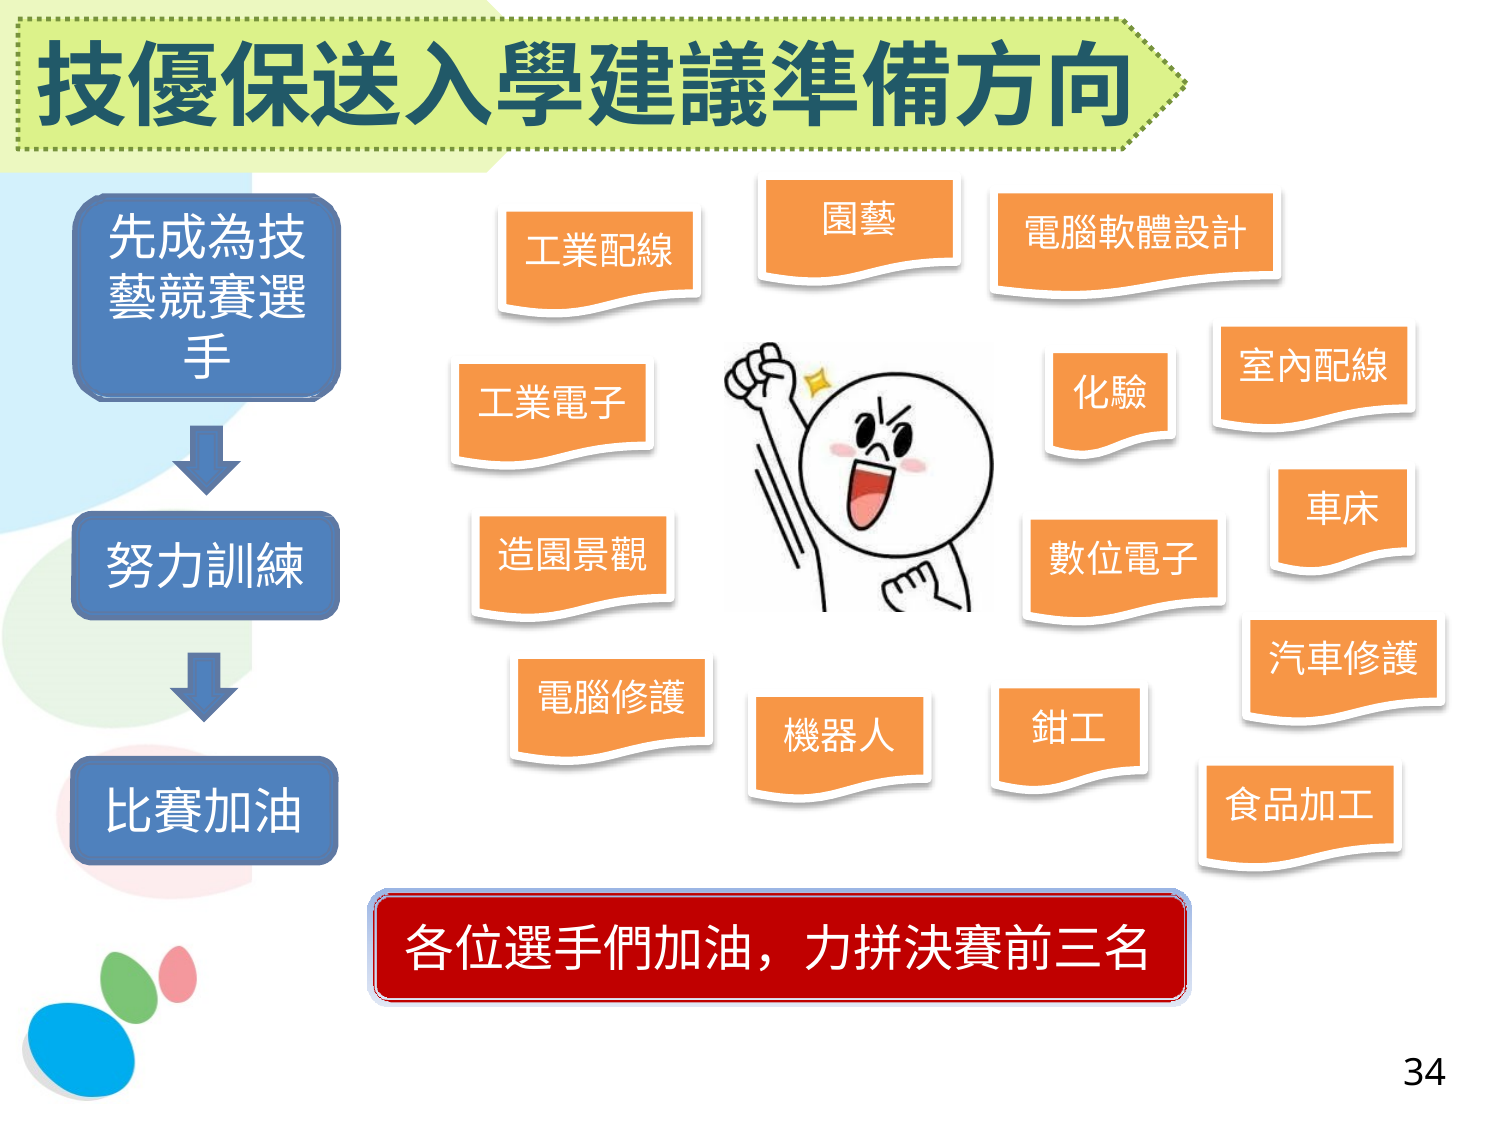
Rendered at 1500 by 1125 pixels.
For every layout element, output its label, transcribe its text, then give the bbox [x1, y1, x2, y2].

text_box [172, 425, 242, 496]
text_box [70, 510, 340, 621]
picture [367, 888, 1192, 1008]
text_box [1207, 766, 1393, 863]
text_box [1279, 470, 1407, 567]
picture [501, 648, 722, 780]
text_box 汽車修護 [1266, 633, 1421, 683]
title 技優保送入學建議準備方向 [33, 24, 1140, 139]
text_box 鉗工 [1029, 701, 1110, 751]
picture [1203, 315, 1424, 447]
text_box 工業電子 [474, 376, 630, 427]
text_box 機器人 [781, 710, 898, 760]
text_box [1221, 327, 1407, 339]
text_box 34 [1396, 1055, 1451, 1102]
picture [1189, 754, 1410, 886]
text_box 比賽加油 [101, 777, 307, 842]
picture [1013, 508, 1454, 740]
text_box 化驗 [1070, 366, 1151, 416]
picture [739, 686, 940, 817]
text_box 先成為技 藝競賽選 手 [104, 203, 309, 388]
text_box 電腦修護 [517, 672, 705, 722]
text_box 努力訓練 [103, 532, 308, 597]
text_box [519, 659, 704, 672]
text_box 室內配線 [1220, 339, 1408, 389]
text_box 各位選手們加油，力拼決賽前三名 [402, 914, 1157, 979]
text_box [1251, 620, 1436, 717]
text_box [519, 722, 704, 756]
picture [489, 200, 710, 332]
text_box [1221, 389, 1407, 424]
picture [442, 352, 662, 484]
picture [982, 677, 1157, 809]
picture [748, 169, 969, 300]
text_box [69, 755, 339, 866]
text_box 車床 [1303, 482, 1383, 533]
text_box [17, 19, 1128, 150]
text_box 造園景觀 [495, 529, 650, 579]
text_box [1000, 689, 1139, 785]
text_box [757, 697, 923, 794]
text_box 數位電子 [1046, 532, 1202, 582]
text_box [507, 212, 692, 309]
picture [1036, 342, 1184, 474]
text_box [480, 517, 666, 613]
text_box 食品加工 [1223, 778, 1378, 829]
picture [462, 505, 683, 637]
text_box 工業配線 [522, 224, 677, 274]
text_box [998, 194, 1273, 290]
text_box [460, 364, 645, 461]
picture [981, 182, 1290, 314]
text_box [1140, 37, 1183, 127]
text_box 園藝 [819, 192, 899, 243]
text_box [72, 193, 342, 402]
picture [1261, 458, 1424, 590]
text_box [1054, 354, 1167, 450]
text_box [767, 180, 952, 277]
text_box [169, 652, 239, 723]
text_box 電腦軟體設計 [1021, 206, 1251, 256]
picture [724, 342, 994, 612]
text_box [1031, 520, 1217, 617]
